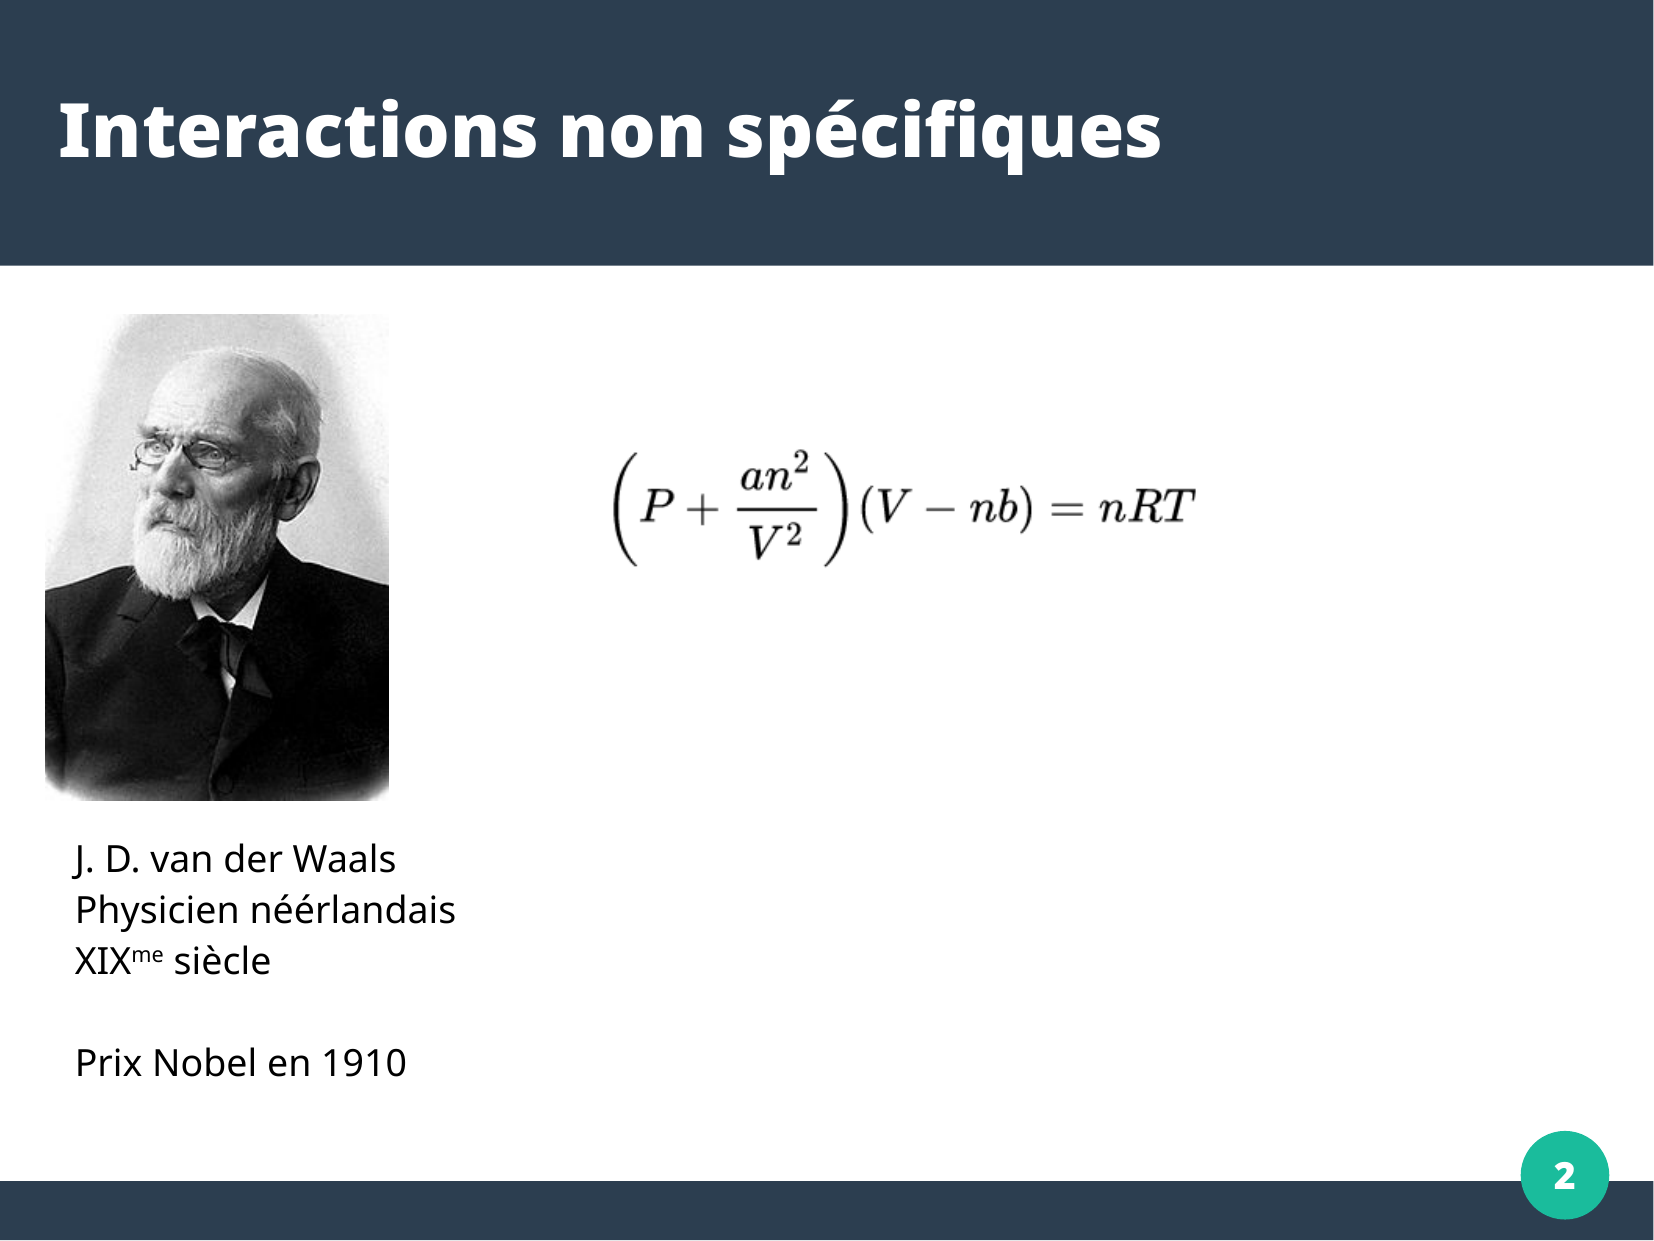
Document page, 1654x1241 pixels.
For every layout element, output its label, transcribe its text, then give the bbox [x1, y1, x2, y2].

text_box J. D. van der Waals Physicien néérlandais XIXme siècle Prix Nobel en 1910 [60, 825, 556, 1058]
title Interactions non spécifiques [59, 49, 1595, 207]
picture [595, 434, 1246, 598]
picture [45, 314, 389, 801]
